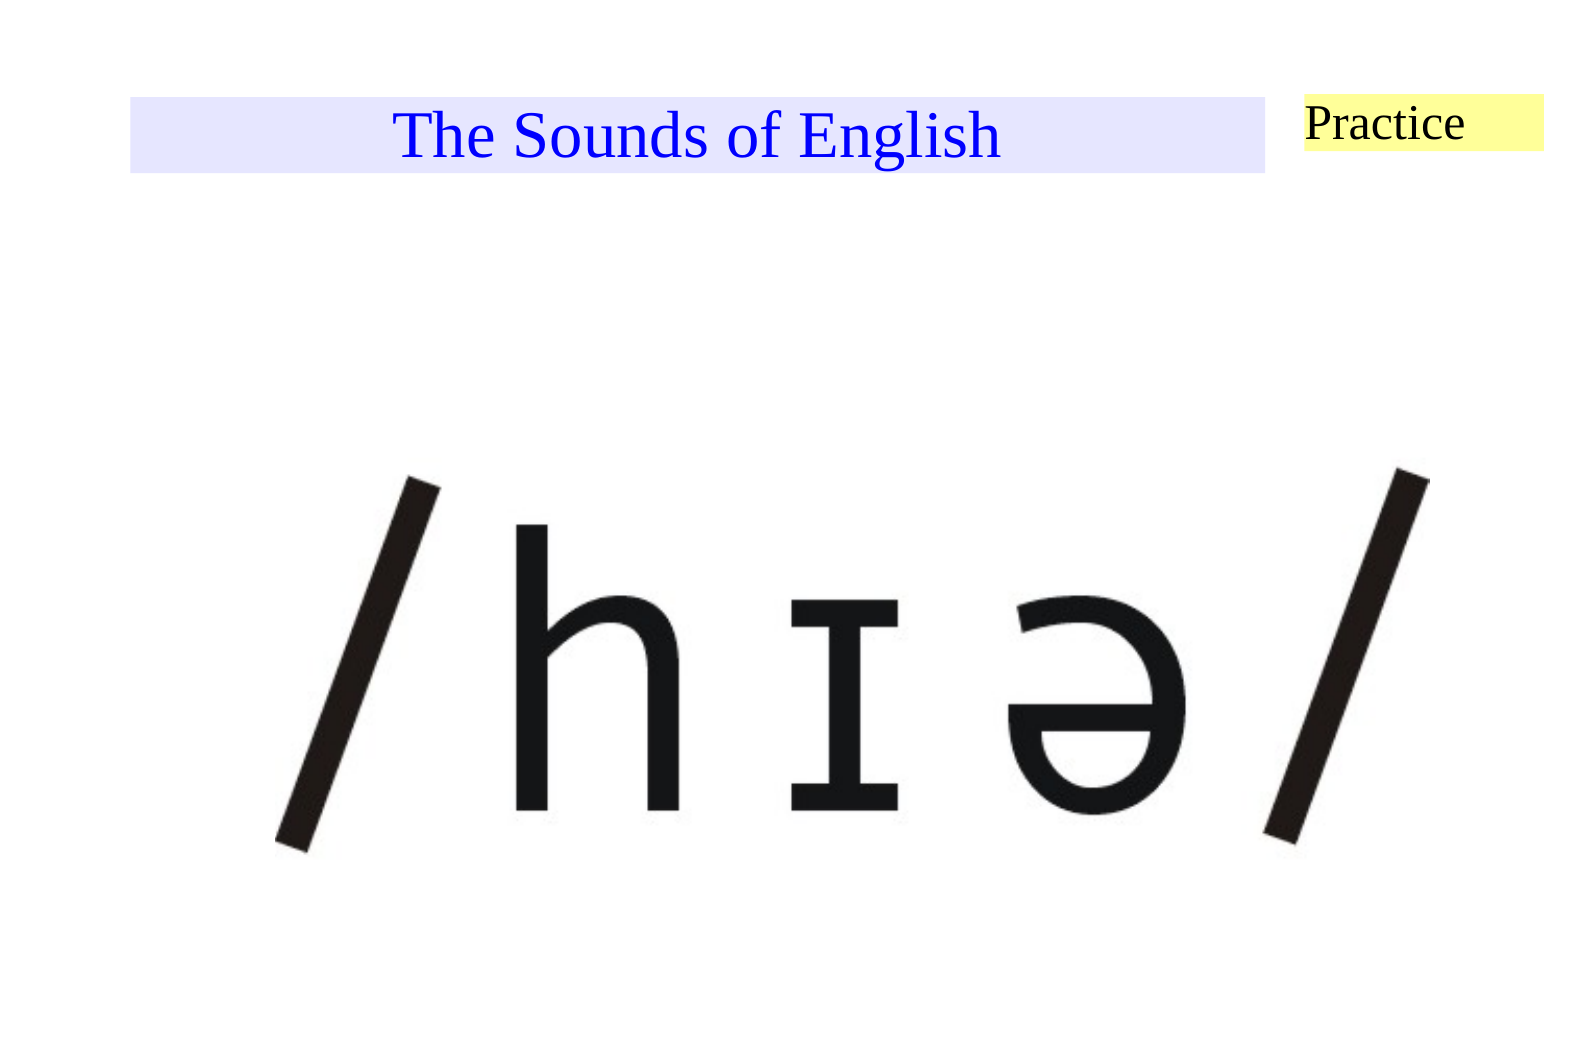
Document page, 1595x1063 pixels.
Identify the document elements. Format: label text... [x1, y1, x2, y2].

picture [275, 425, 1430, 903]
text_box Practice [1304, 94, 1544, 152]
text_box The Sounds of English [130, 97, 1266, 174]
